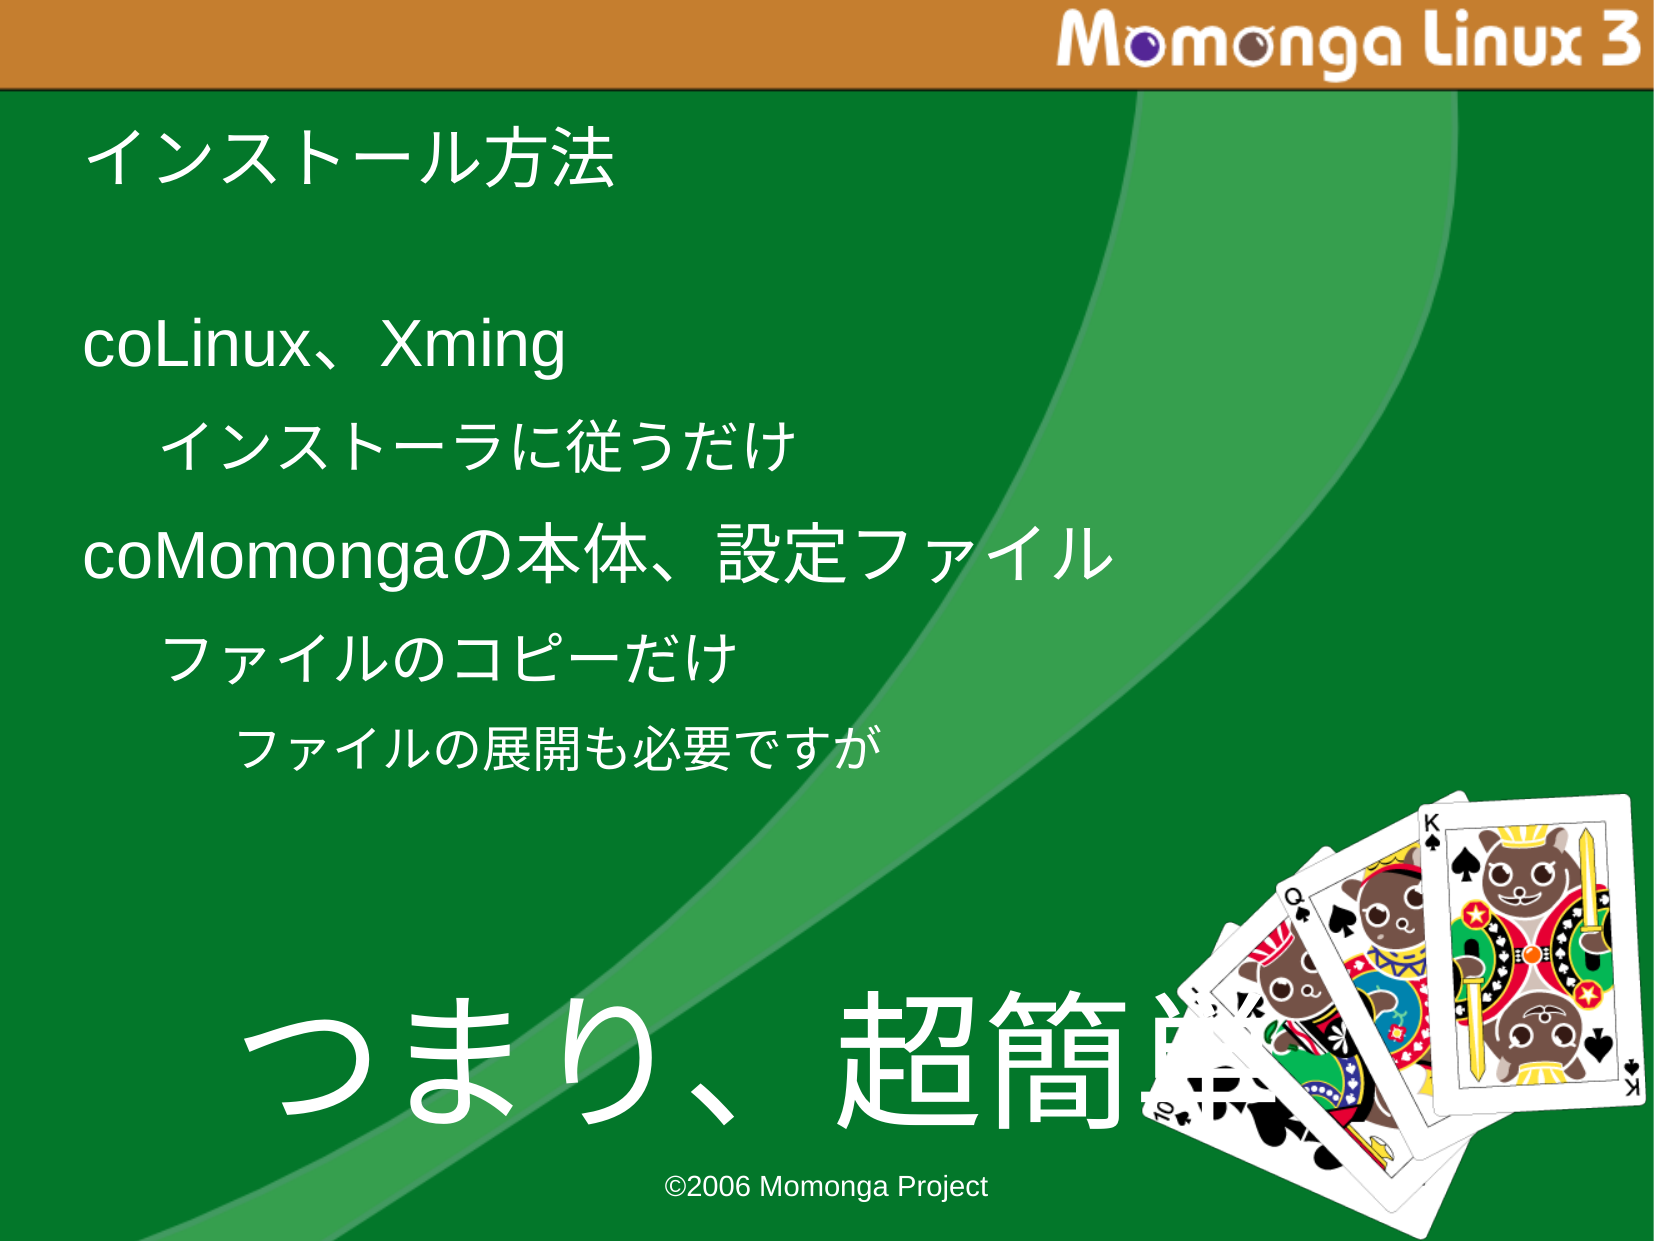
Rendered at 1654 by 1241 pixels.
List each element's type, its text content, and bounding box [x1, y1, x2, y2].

list coLinux、Xming インストーラに従うだけ coMomongaの本体、設定ファイル ファイルのコピーだけ ファイルの展開も必要ですが つまり、超簡単 [82, 289, 1571, 1094]
title インストール方法 [82, 56, 1571, 249]
picture [0, 0, 1654, 1241]
